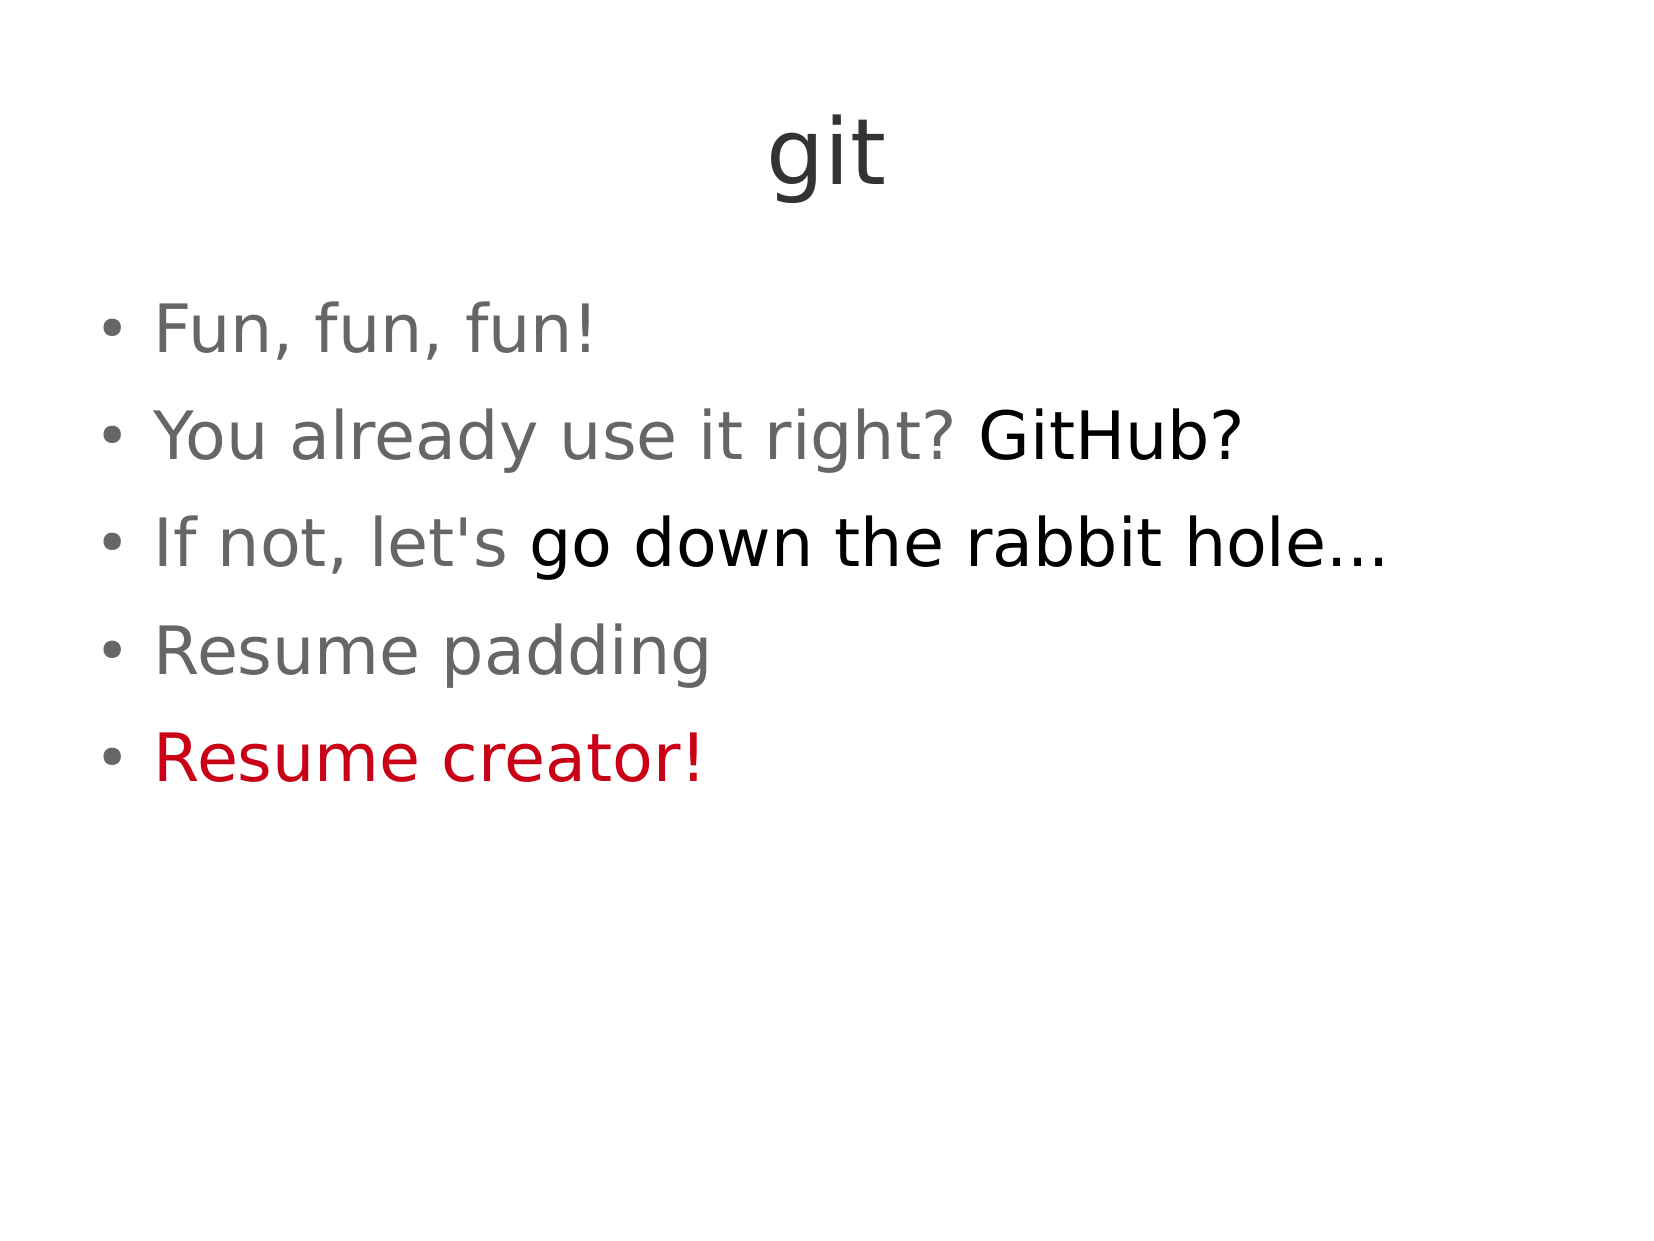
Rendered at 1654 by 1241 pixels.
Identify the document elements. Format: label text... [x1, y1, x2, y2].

list Fun, fun, fun! You already use it right? GitHub? If not, let's go down the rabbit hole... Resume padding Resume creator! [82, 290, 1571, 1109]
title git [82, 56, 1571, 250]
